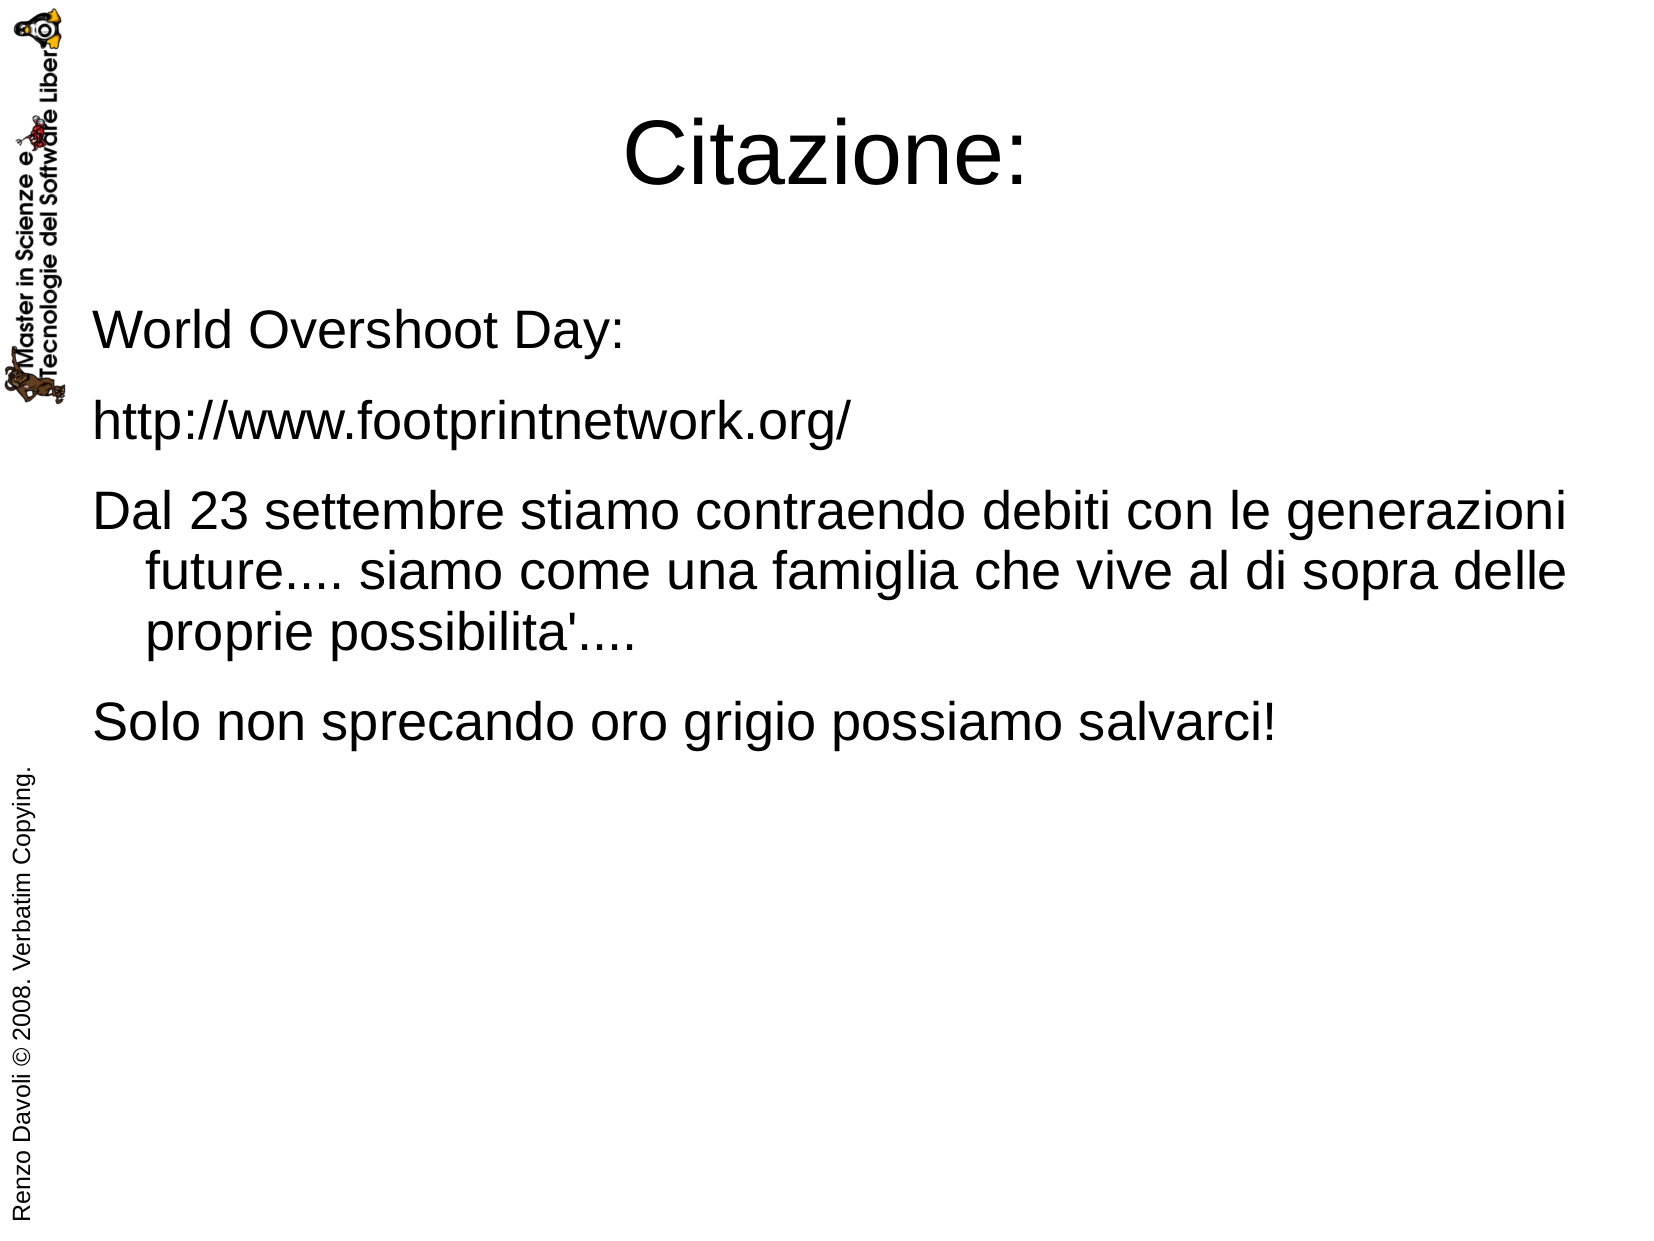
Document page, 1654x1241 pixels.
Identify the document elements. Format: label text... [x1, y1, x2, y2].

list World Overshoot Day: http://www.footprintnetwork.org/ Dal 23 settembre stiamo contraendo debiti con le generazioni future.... siamo come una famiglia che vive al di sopra delle proprie possibilita'.... Solo non sprecando oro grigio possiamo salvarci! [75, 300, 1576, 1088]
title Citazione: [82, 56, 1571, 250]
picture [1, 2, 69, 413]
